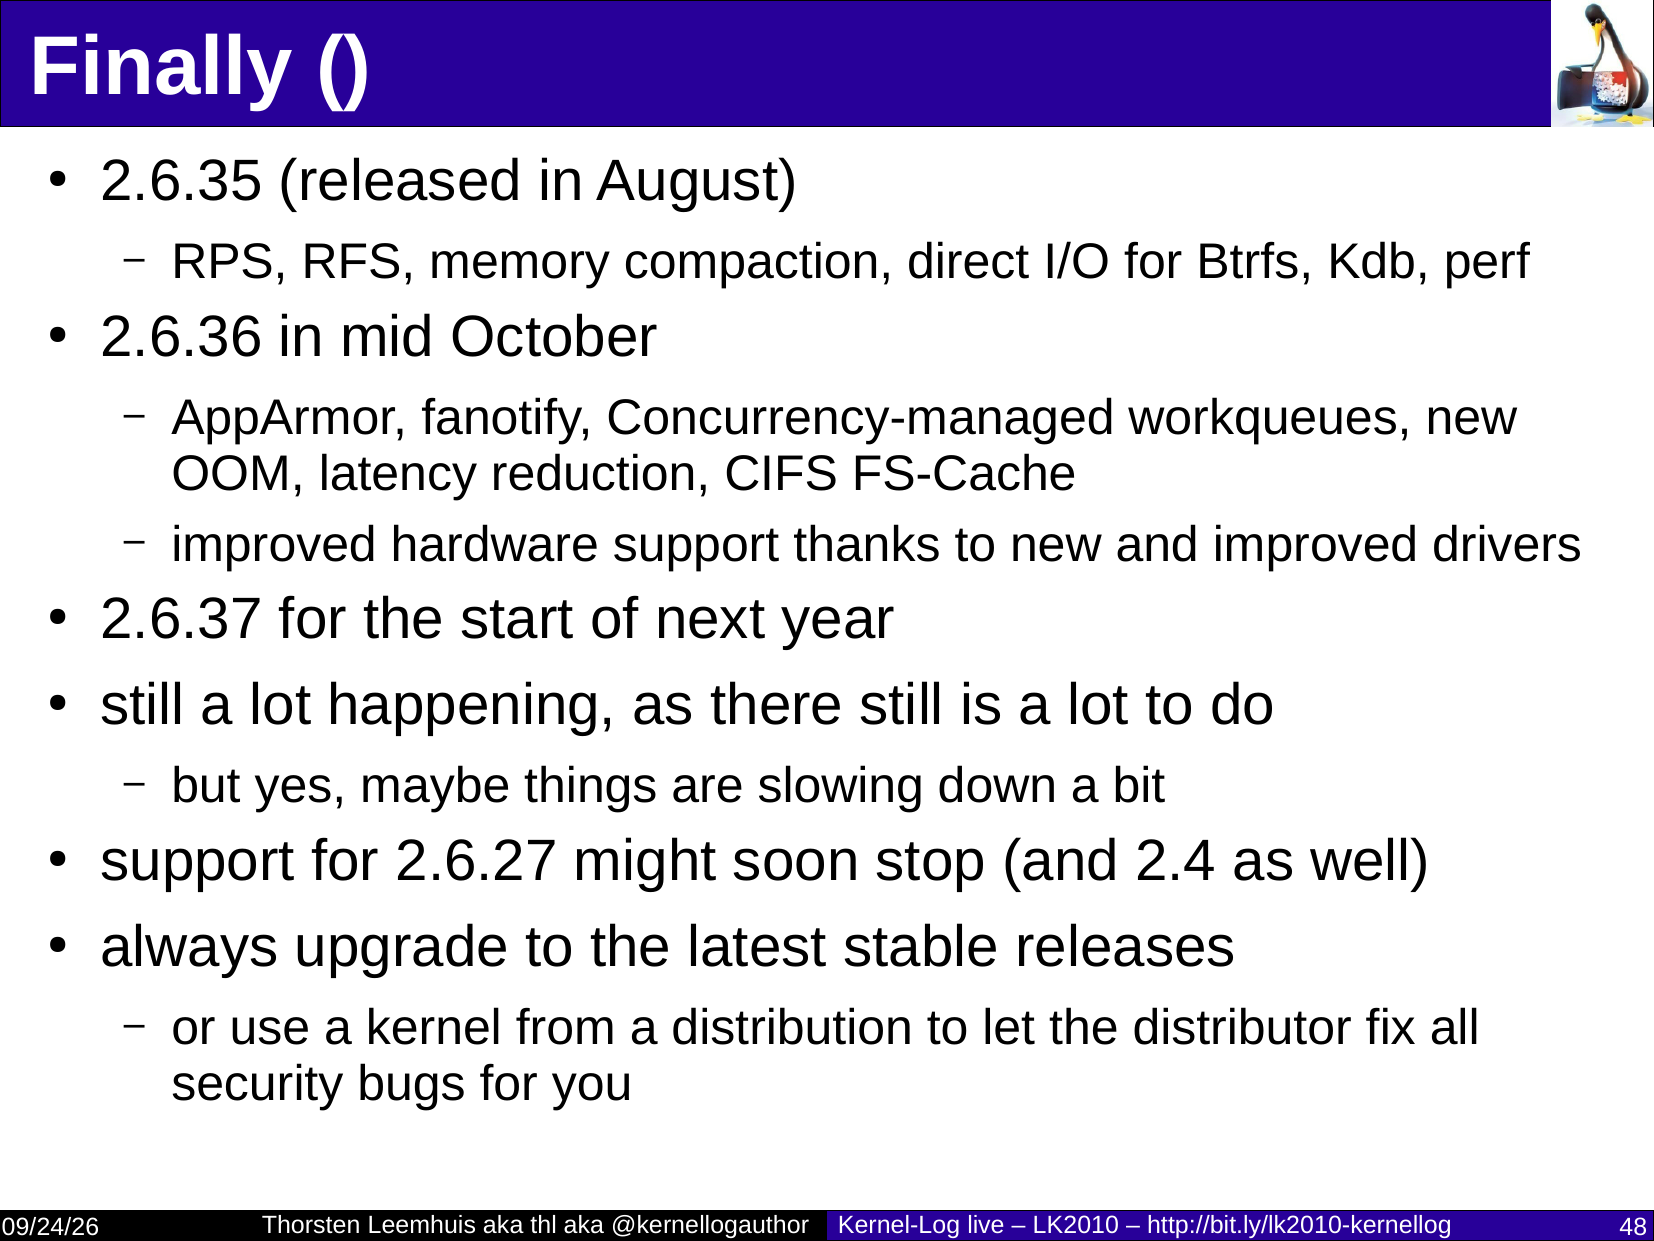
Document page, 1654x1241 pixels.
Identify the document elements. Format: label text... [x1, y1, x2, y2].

title Finally () [29, 19, 1535, 113]
list 2.6.35 (released in August) RPS, RFS, memory compaction, direct I/O for Btrfs, Kdb, perf 2.6.36 in mid October AppArmor, fanotify, Concurrency-managed workqueues, new OOM, latency reduction, CIFS FS-Cache improved hardware support thanks to new and improved drivers 2.6.37 for the start of next year still a lot happening, as there still is a lot to do but yes, maybe things are slowing down a bit support for 2.6.27 might soon stop (and 2.4 as well) always upgrade to the latest stable releases or use a kernel from a distribution to let the distributor fix all security bugs for you [29, 147, 1625, 1182]
picture [1551, 0, 1653, 127]
